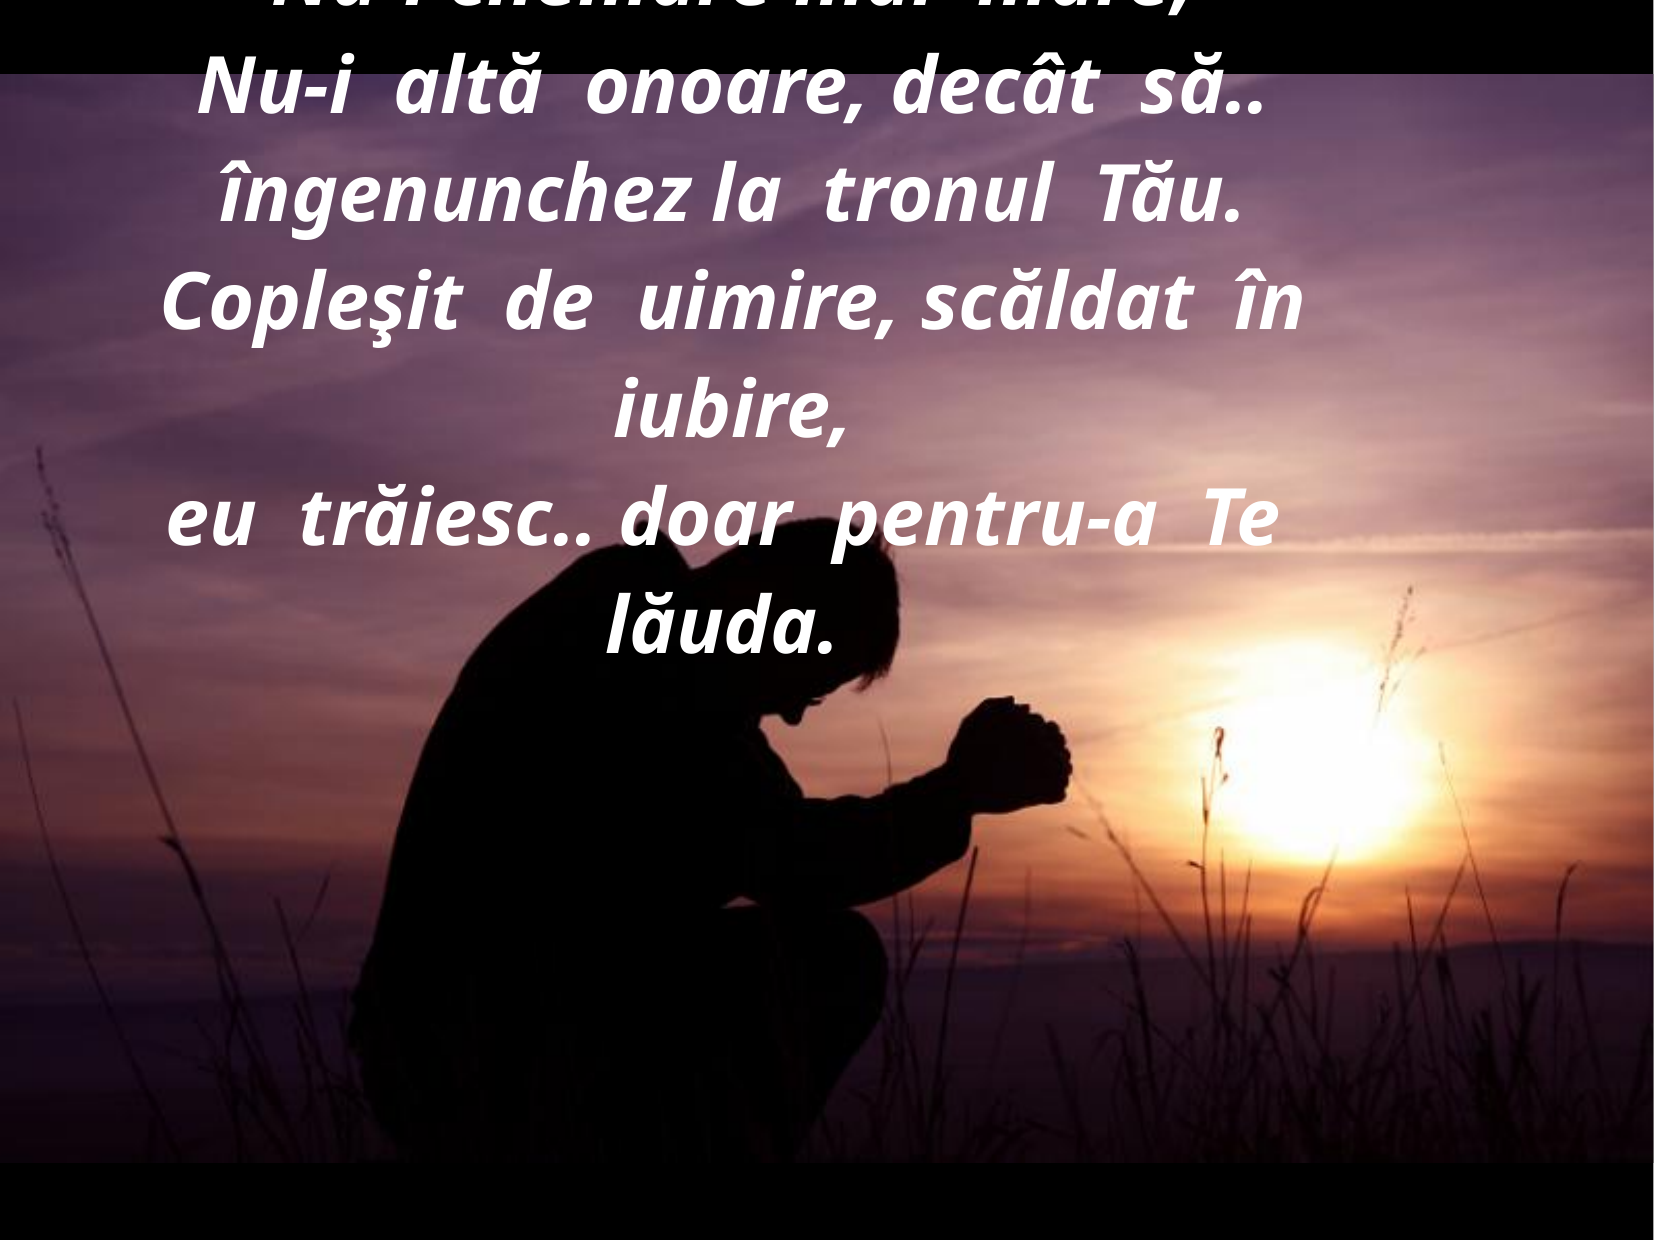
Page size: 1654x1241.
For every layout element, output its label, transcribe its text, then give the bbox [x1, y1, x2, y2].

picture [0, 74, 1654, 1163]
text_box Nu-i chemare mai mare, Nu-i altă onoare, decât să.. îngenunchez la tronul Tău. Copleşit de uimire, scăldat în iubire, eu trăiesc.. doar pentru-a Te lăuda. [39, 48, 1428, 585]
